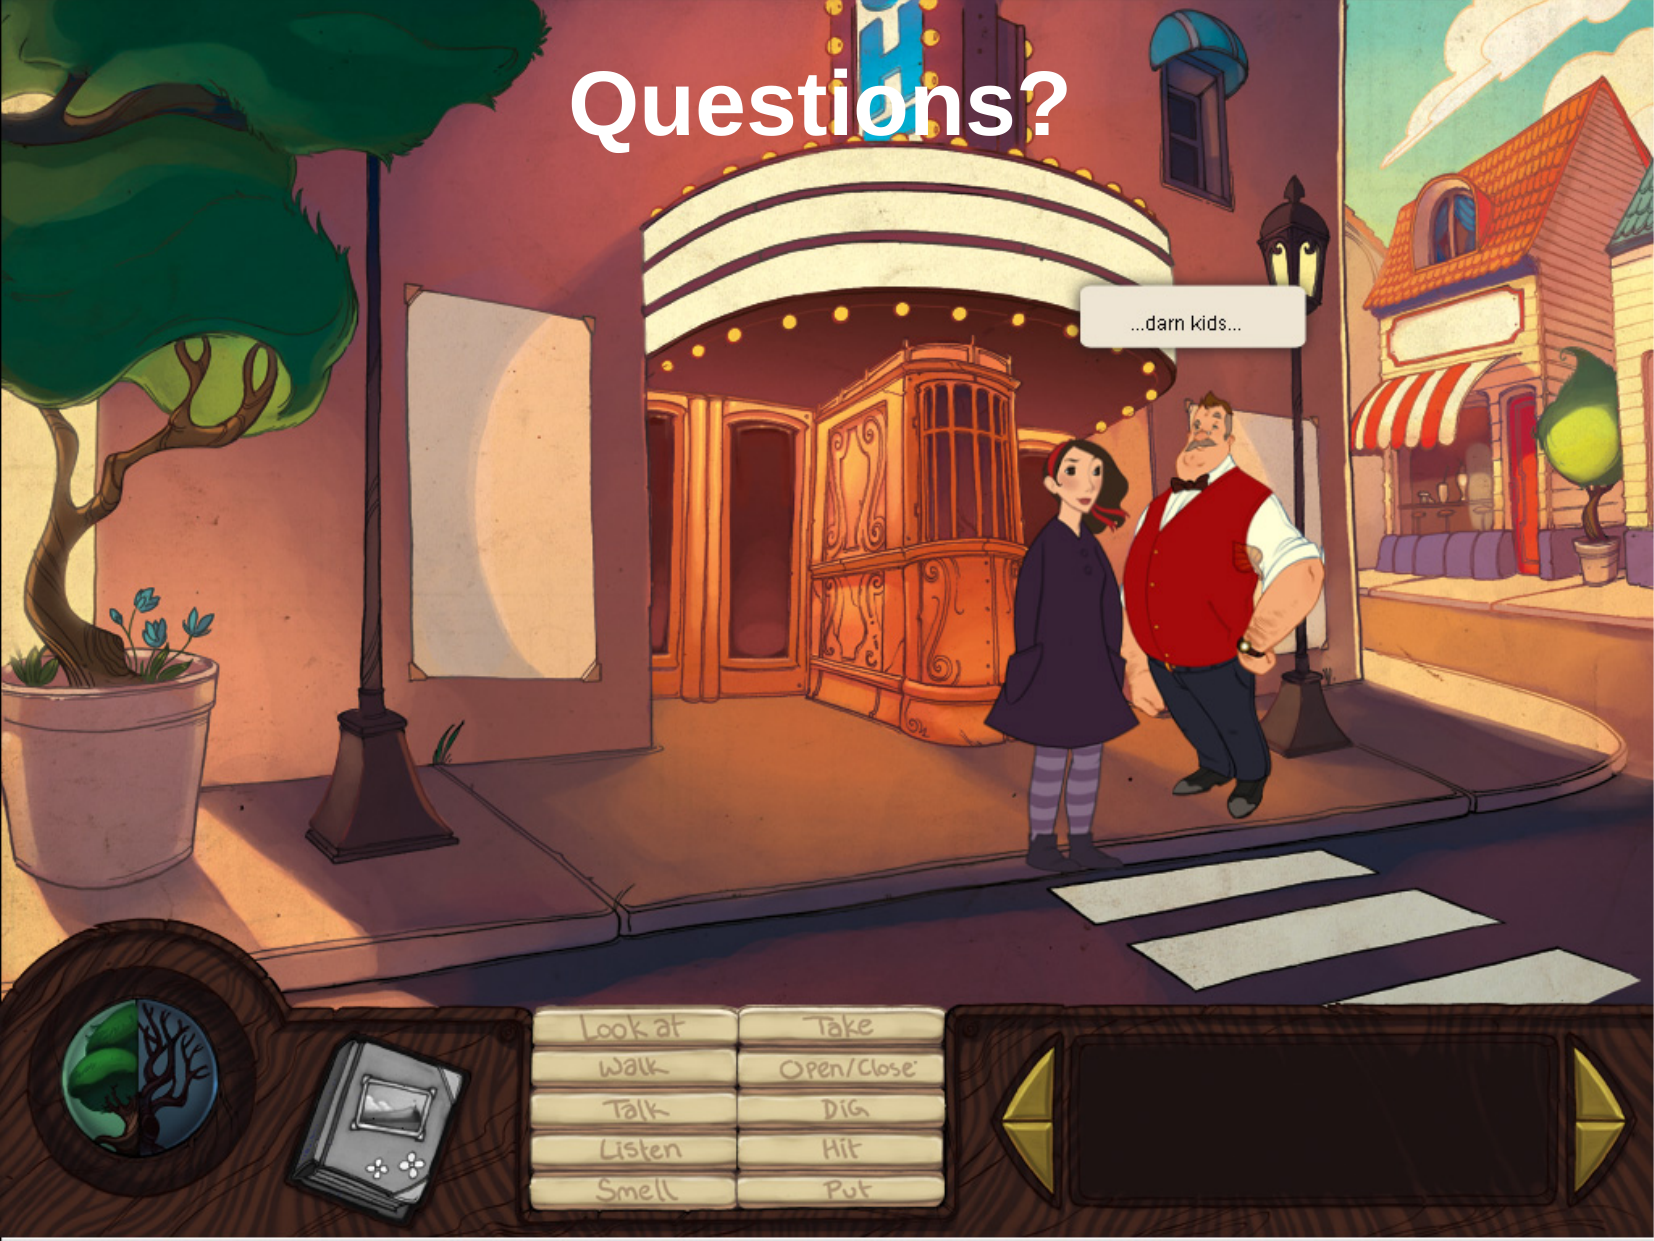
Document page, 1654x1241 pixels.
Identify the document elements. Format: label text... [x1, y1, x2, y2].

title Questions? [76, 0, 1565, 208]
picture [0, 0, 1654, 1241]
